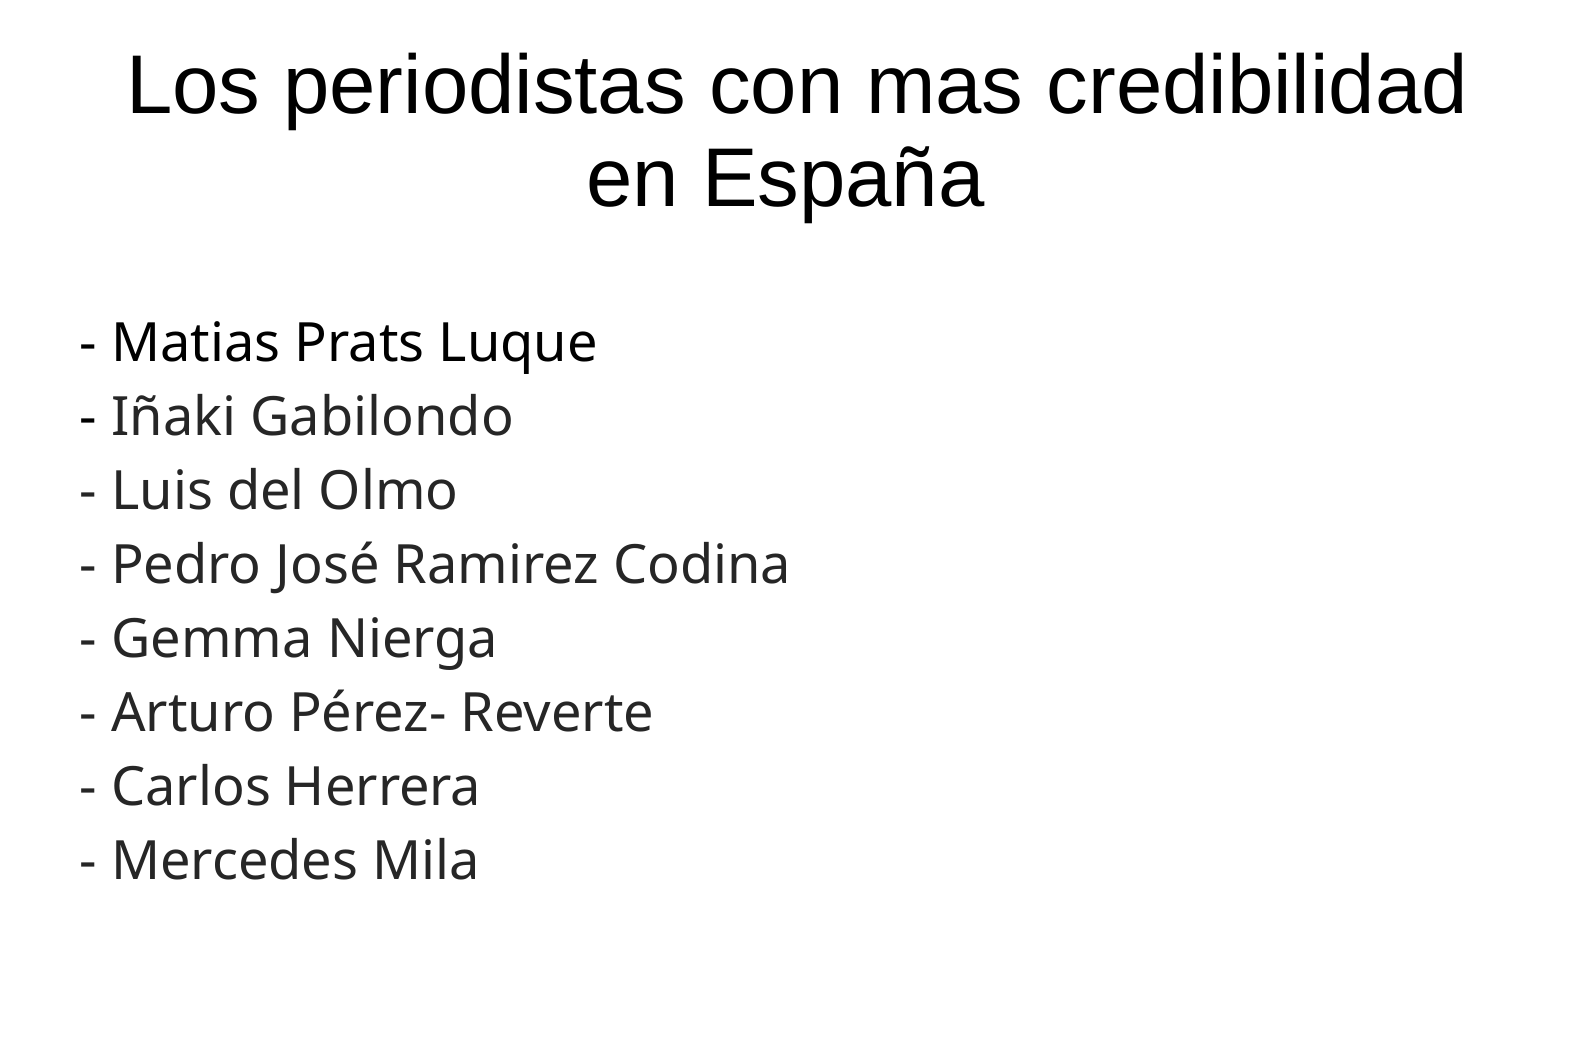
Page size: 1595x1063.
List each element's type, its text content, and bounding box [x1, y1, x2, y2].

subtitle - Matias Prats Luque - Iñaki Gabilondo - Luis del Olmo - Pedro José Ramirez Codina - Gemma Nierga - Arturo Pérez- Reverte - Carlos Herrera - Mercedes Mila [79, 256, 1515, 943]
title Los periodistas con mas credibilidad en España [79, 37, 1515, 225]
